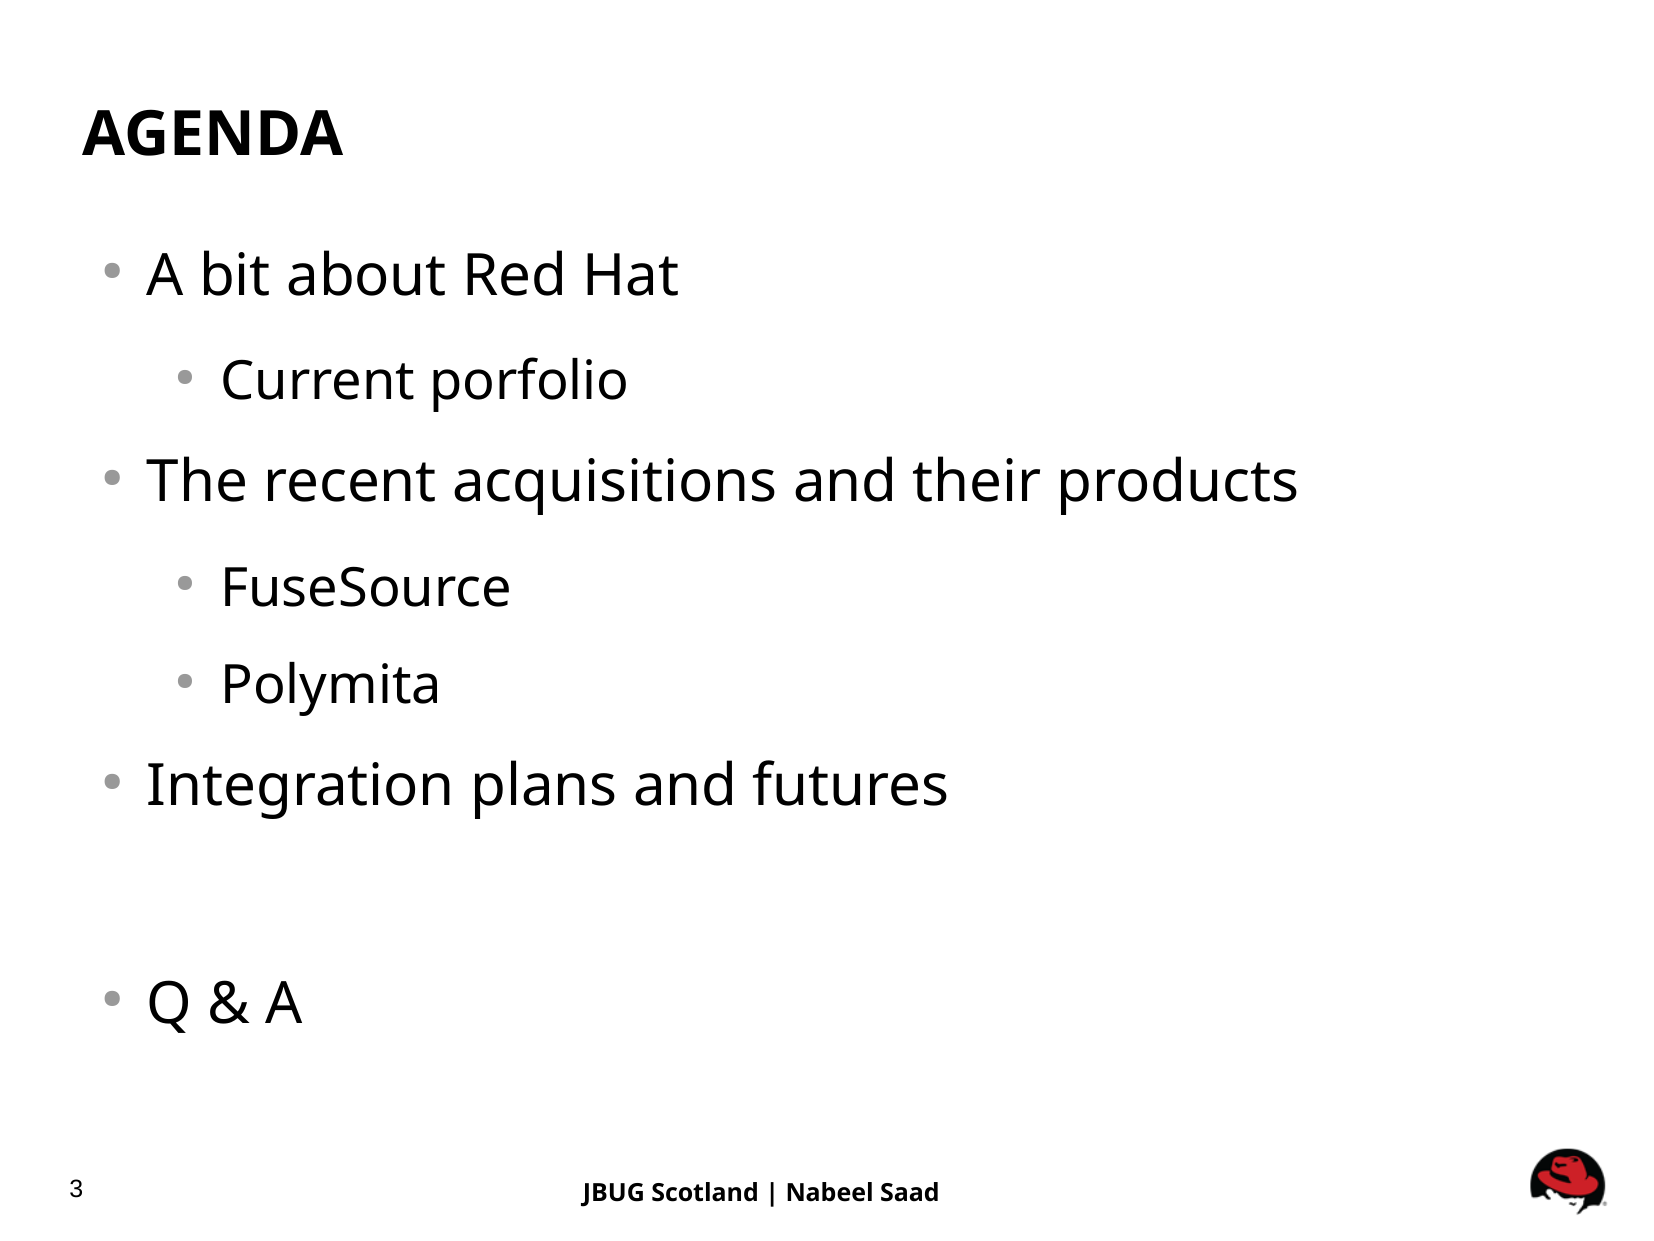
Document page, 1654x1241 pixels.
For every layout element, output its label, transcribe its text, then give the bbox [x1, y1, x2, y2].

picture [1529, 1146, 1613, 1224]
title AGENDA [82, 37, 1571, 226]
list A bit about Red Hat Current porfolio The recent acquisitions and their products FuseSource Polymita Integration plans and futures Q & A [86, 232, 1576, 1027]
